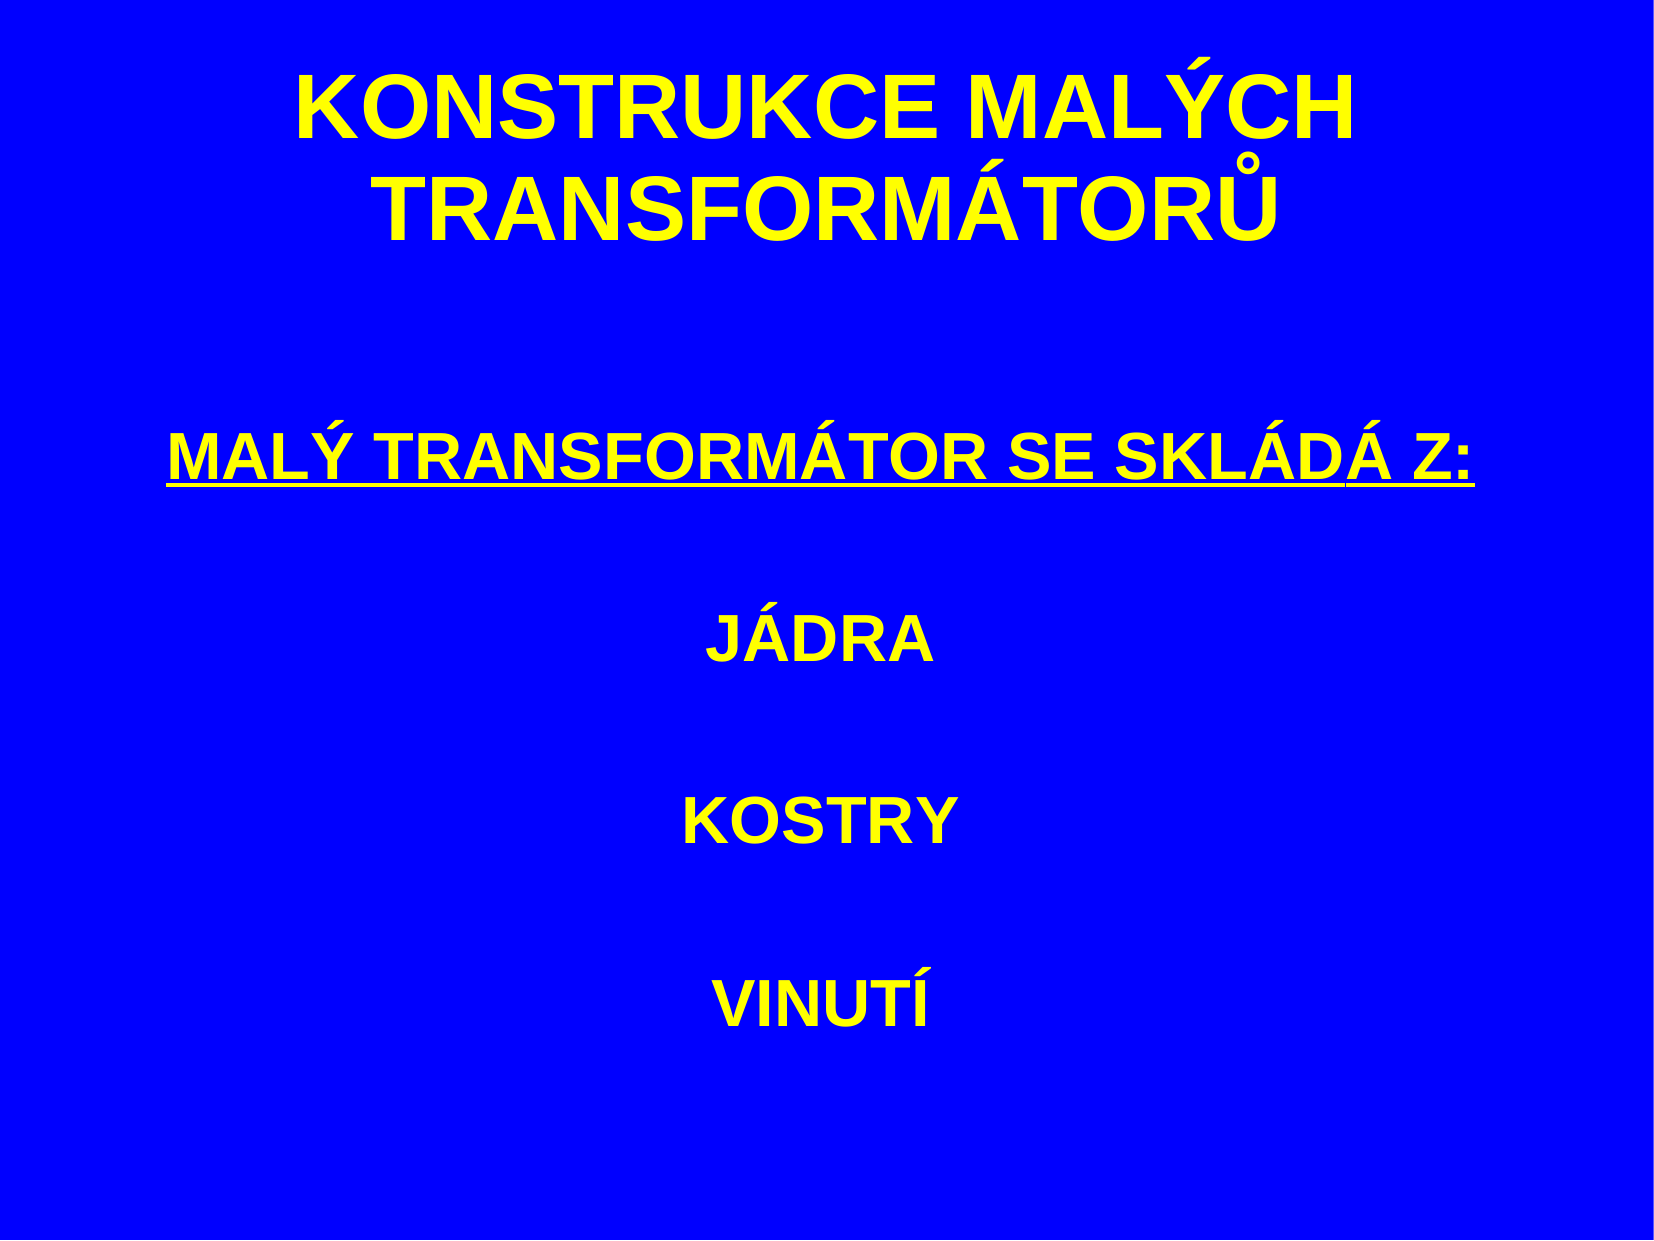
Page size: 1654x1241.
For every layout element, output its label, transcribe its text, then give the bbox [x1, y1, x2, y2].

subtitle MALÝ TRANSFORMÁTOR SE SKLÁDÁ Z: JÁDRA KOSTRY VINUTÍ [76, 324, 1565, 1129]
title KONSTRUKCE MALÝCH TRANSFORMÁTORŮ [82, 50, 1571, 256]
